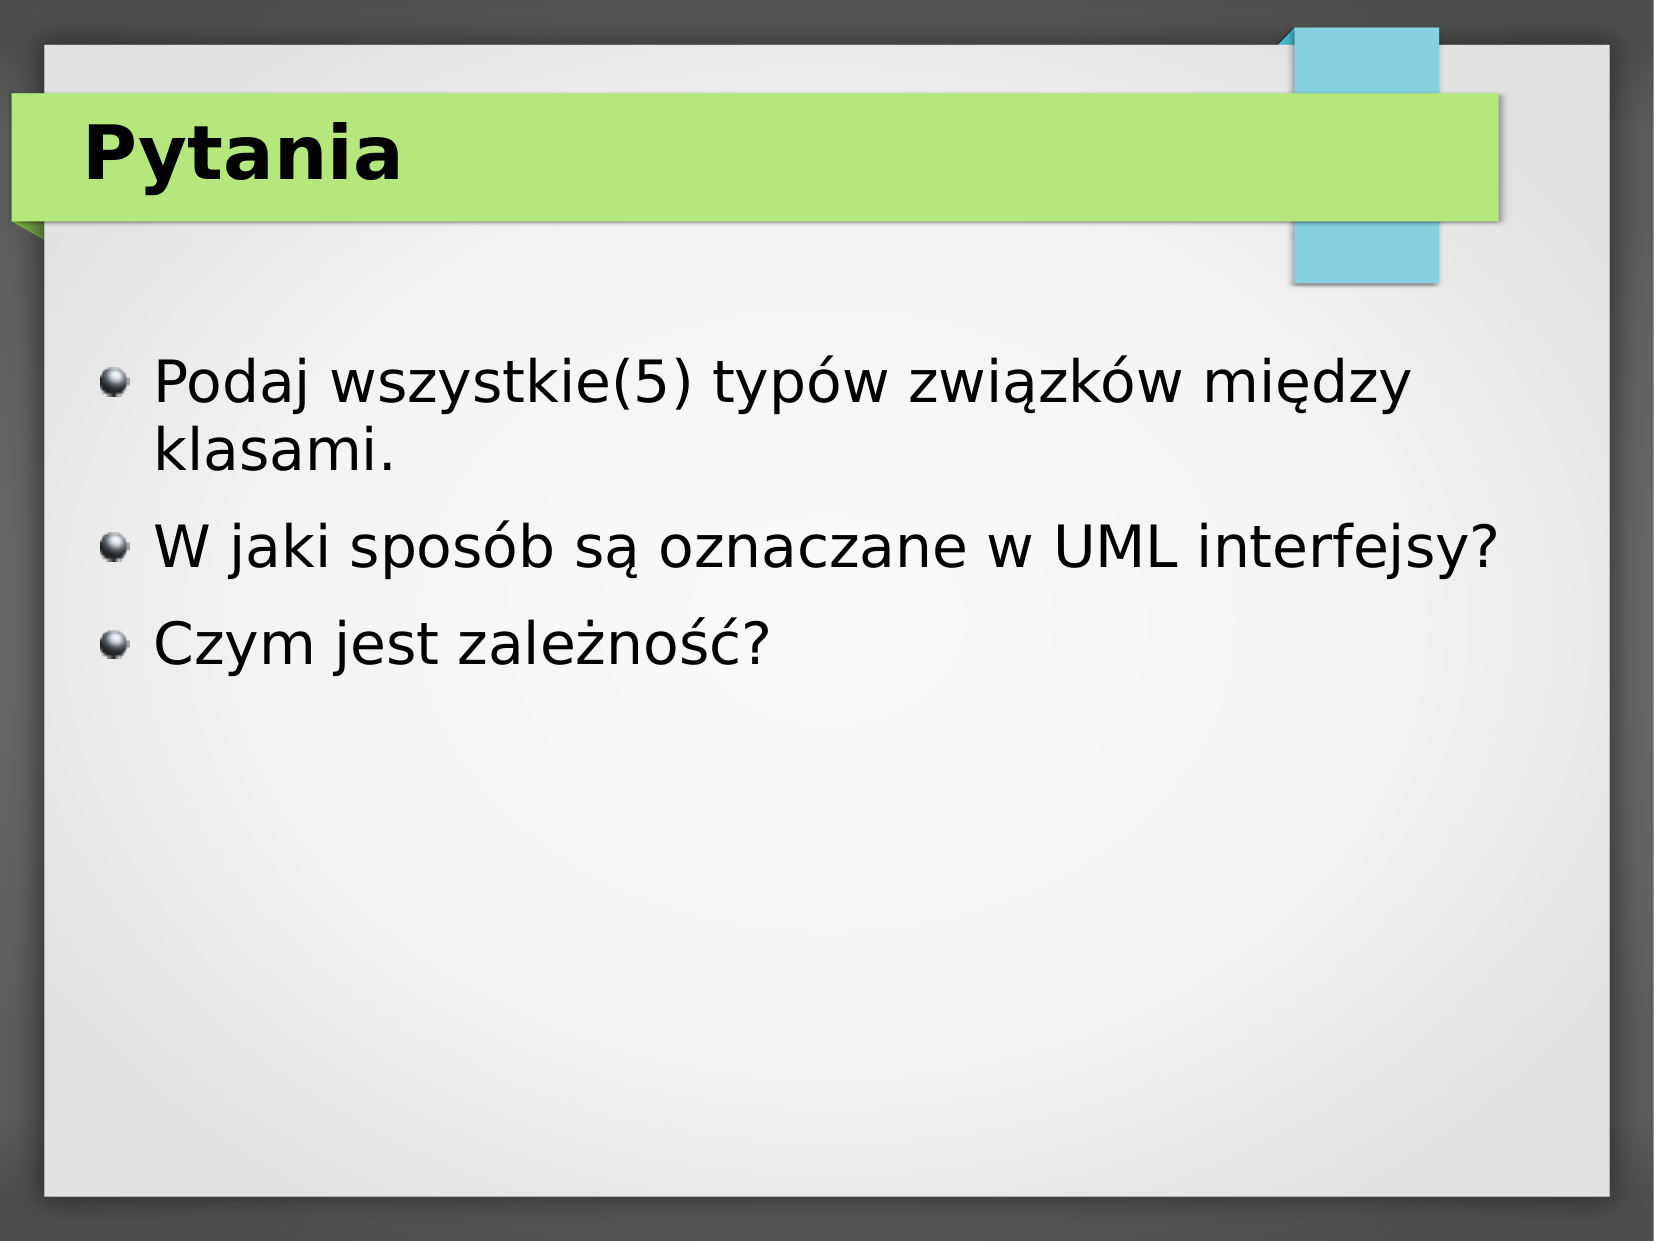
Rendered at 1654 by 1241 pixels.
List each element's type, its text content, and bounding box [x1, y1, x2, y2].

list Podaj wszystkie(5) typów związków między klasami. W jaki sposób są oznaczane w UML interfejsy? Czym jest zależność? [82, 348, 1571, 892]
picture [0, 0, 1654, 1241]
title Pytania [82, 94, 1264, 213]
